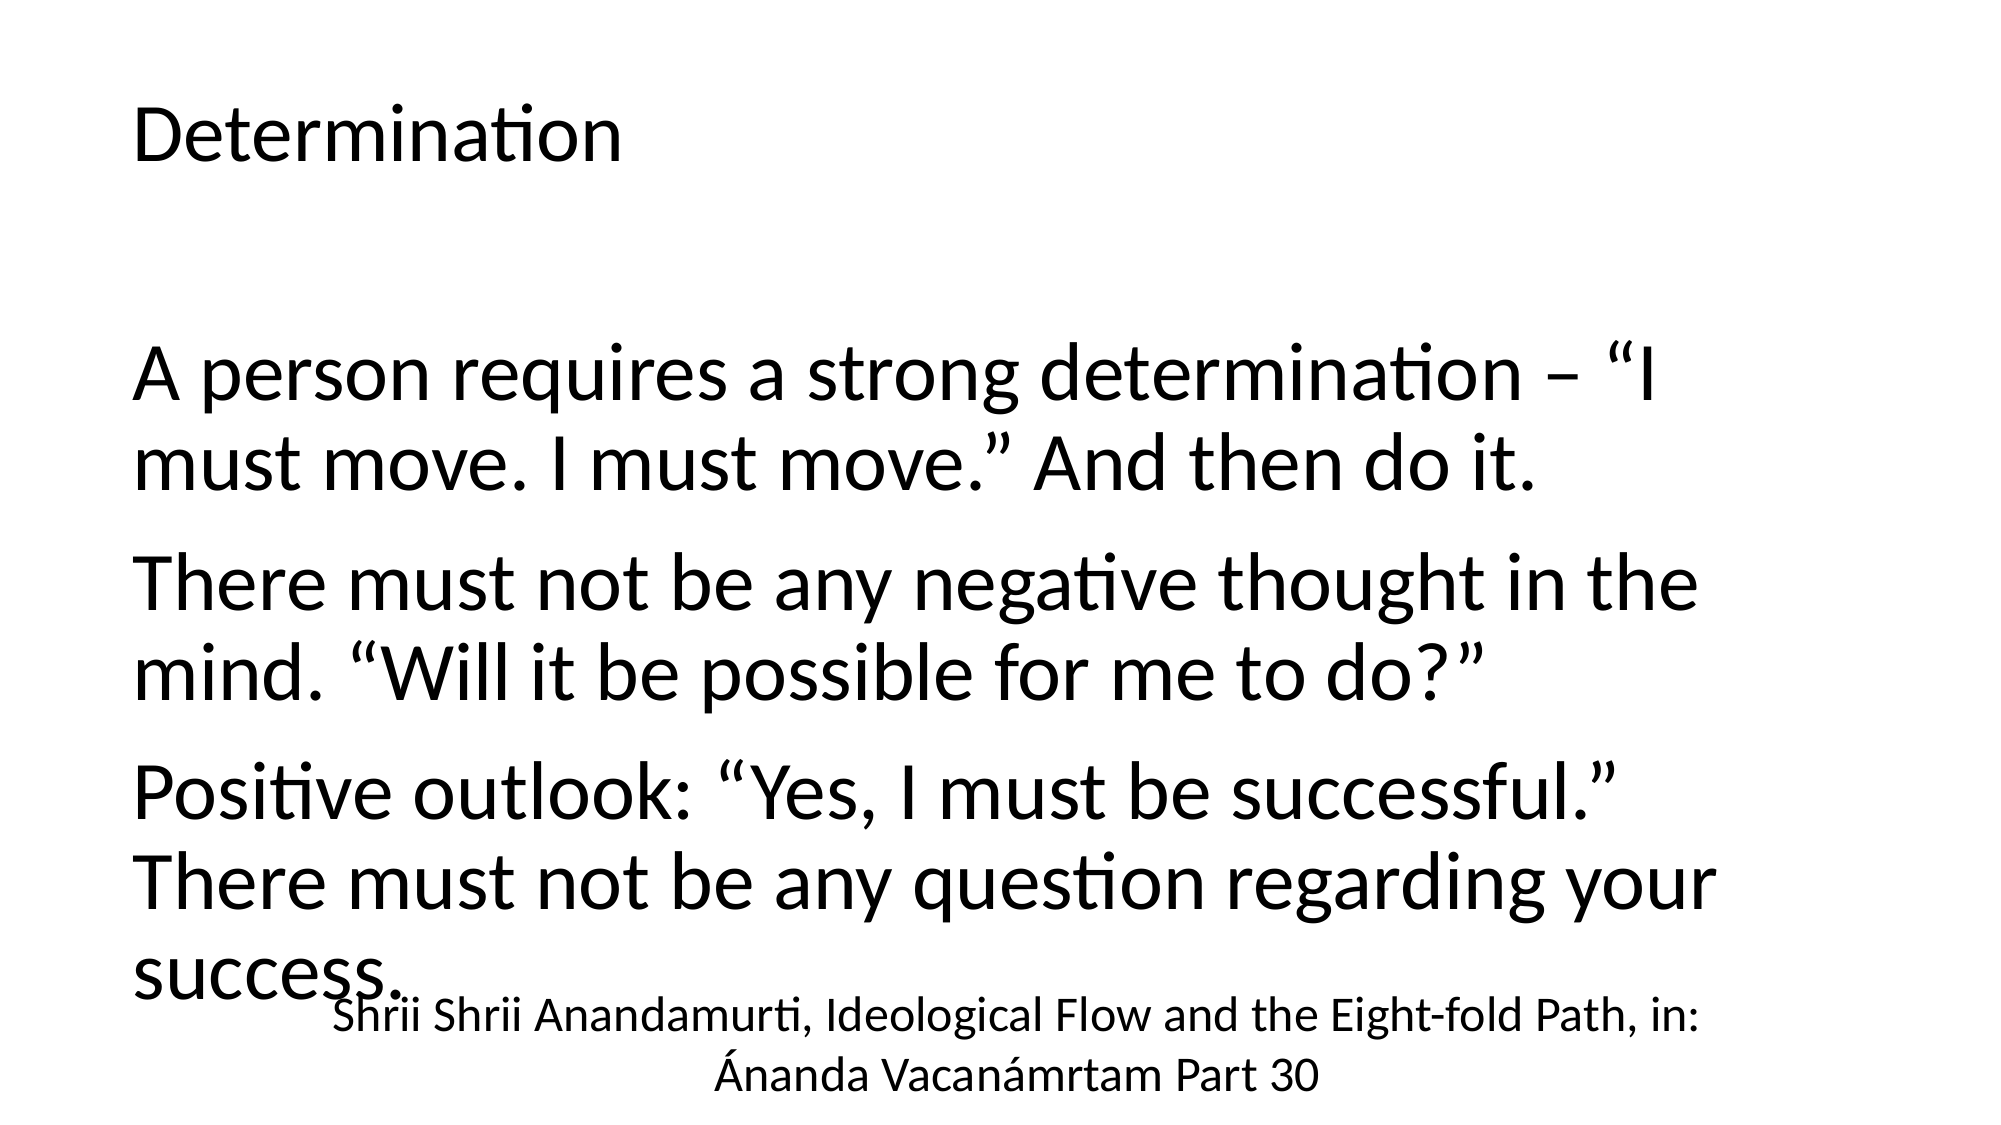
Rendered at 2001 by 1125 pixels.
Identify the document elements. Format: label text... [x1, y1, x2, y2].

list Determination A person requires a strong determination – “I must move. I must move.” And then do it. There must not be any negative thought in the mind. “Will it be possible for me to do?” Positive outlook: “Yes, I must be successful.” There must not be any question regarding your success. [117, 82, 1843, 974]
text_box Shrii Shrii Anandamurti, Ideological Flow and the Eight-fold Path, in: Ánanda Vacanámrtam Part 30 [73, 974, 1962, 1109]
